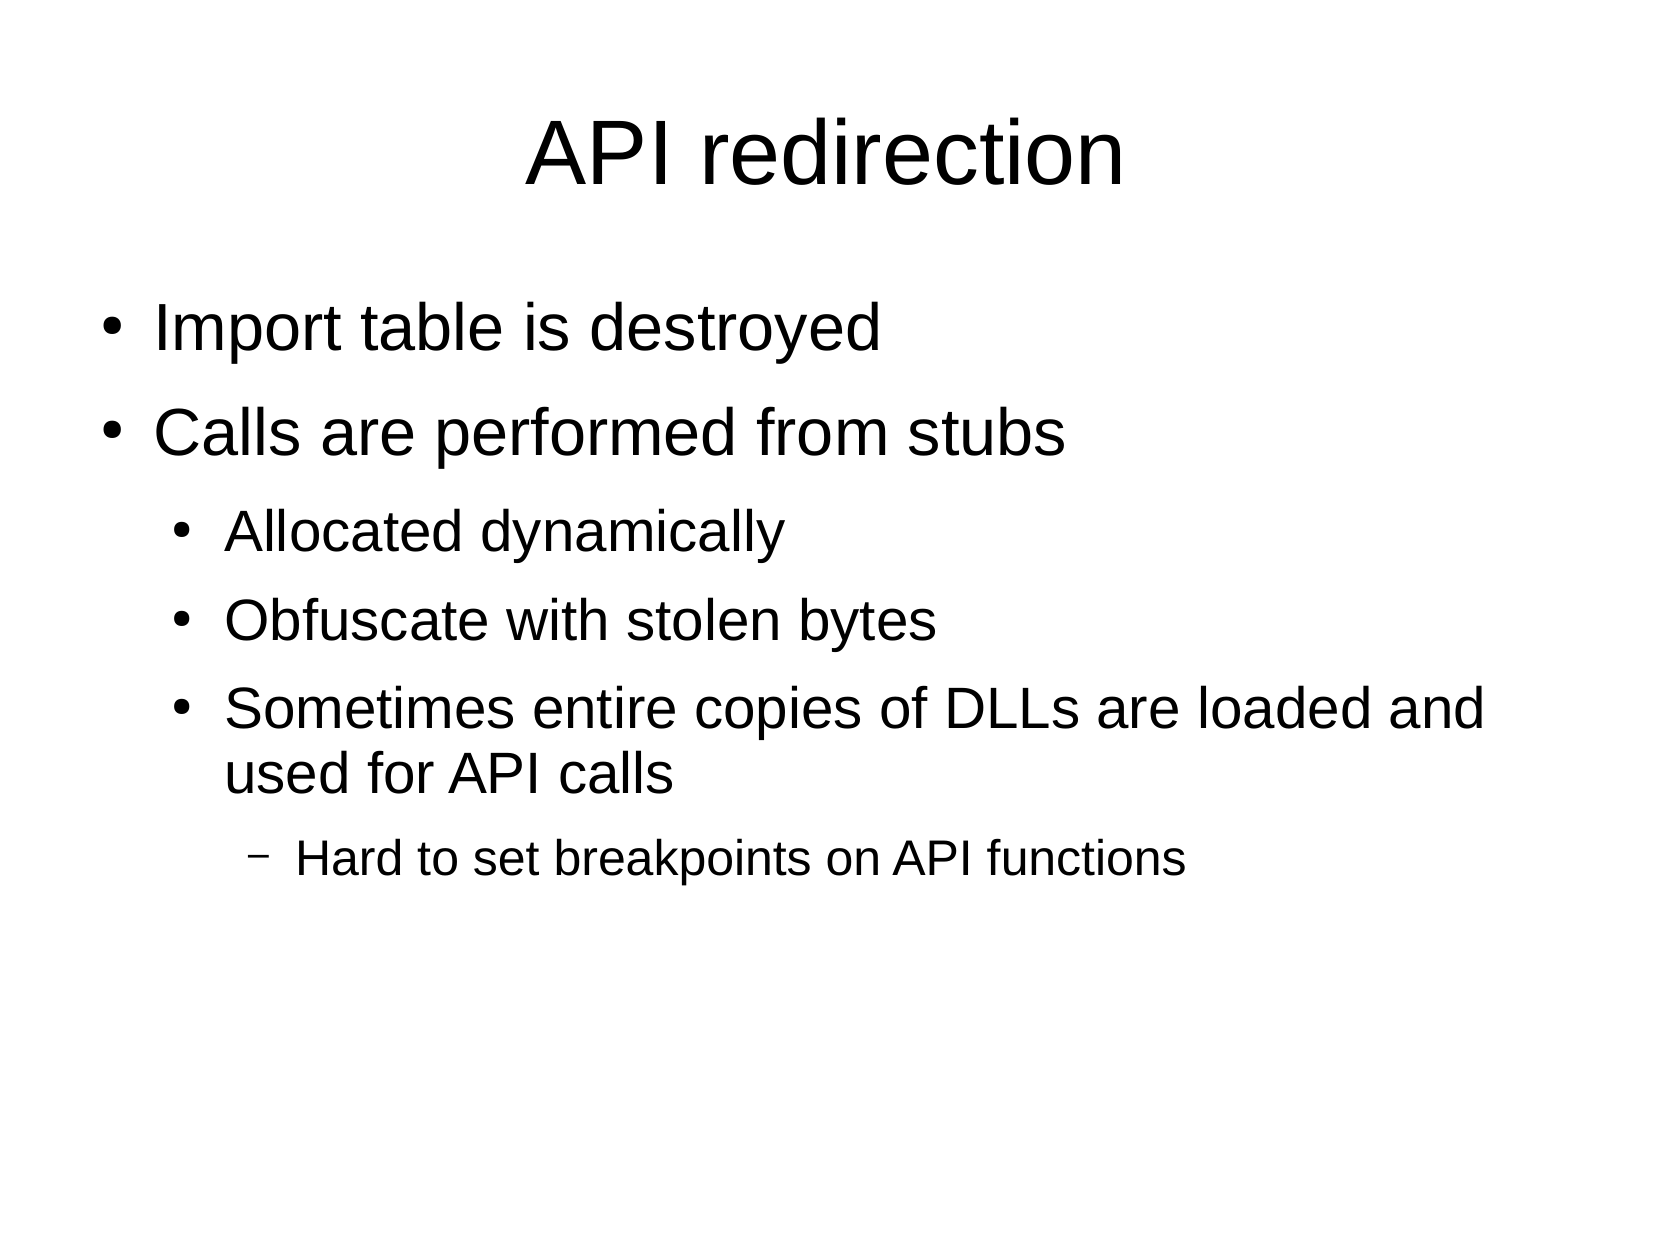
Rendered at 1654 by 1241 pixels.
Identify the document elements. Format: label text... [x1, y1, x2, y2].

list Import table is destroyed Calls are performed from stubs Allocated dynamically Obfuscate with stolen bytes Sometimes entire copies of DLLs are loaded and used for API calls Hard to set breakpoints on API functions [82, 290, 1571, 1109]
title API redirection [82, 49, 1571, 257]
